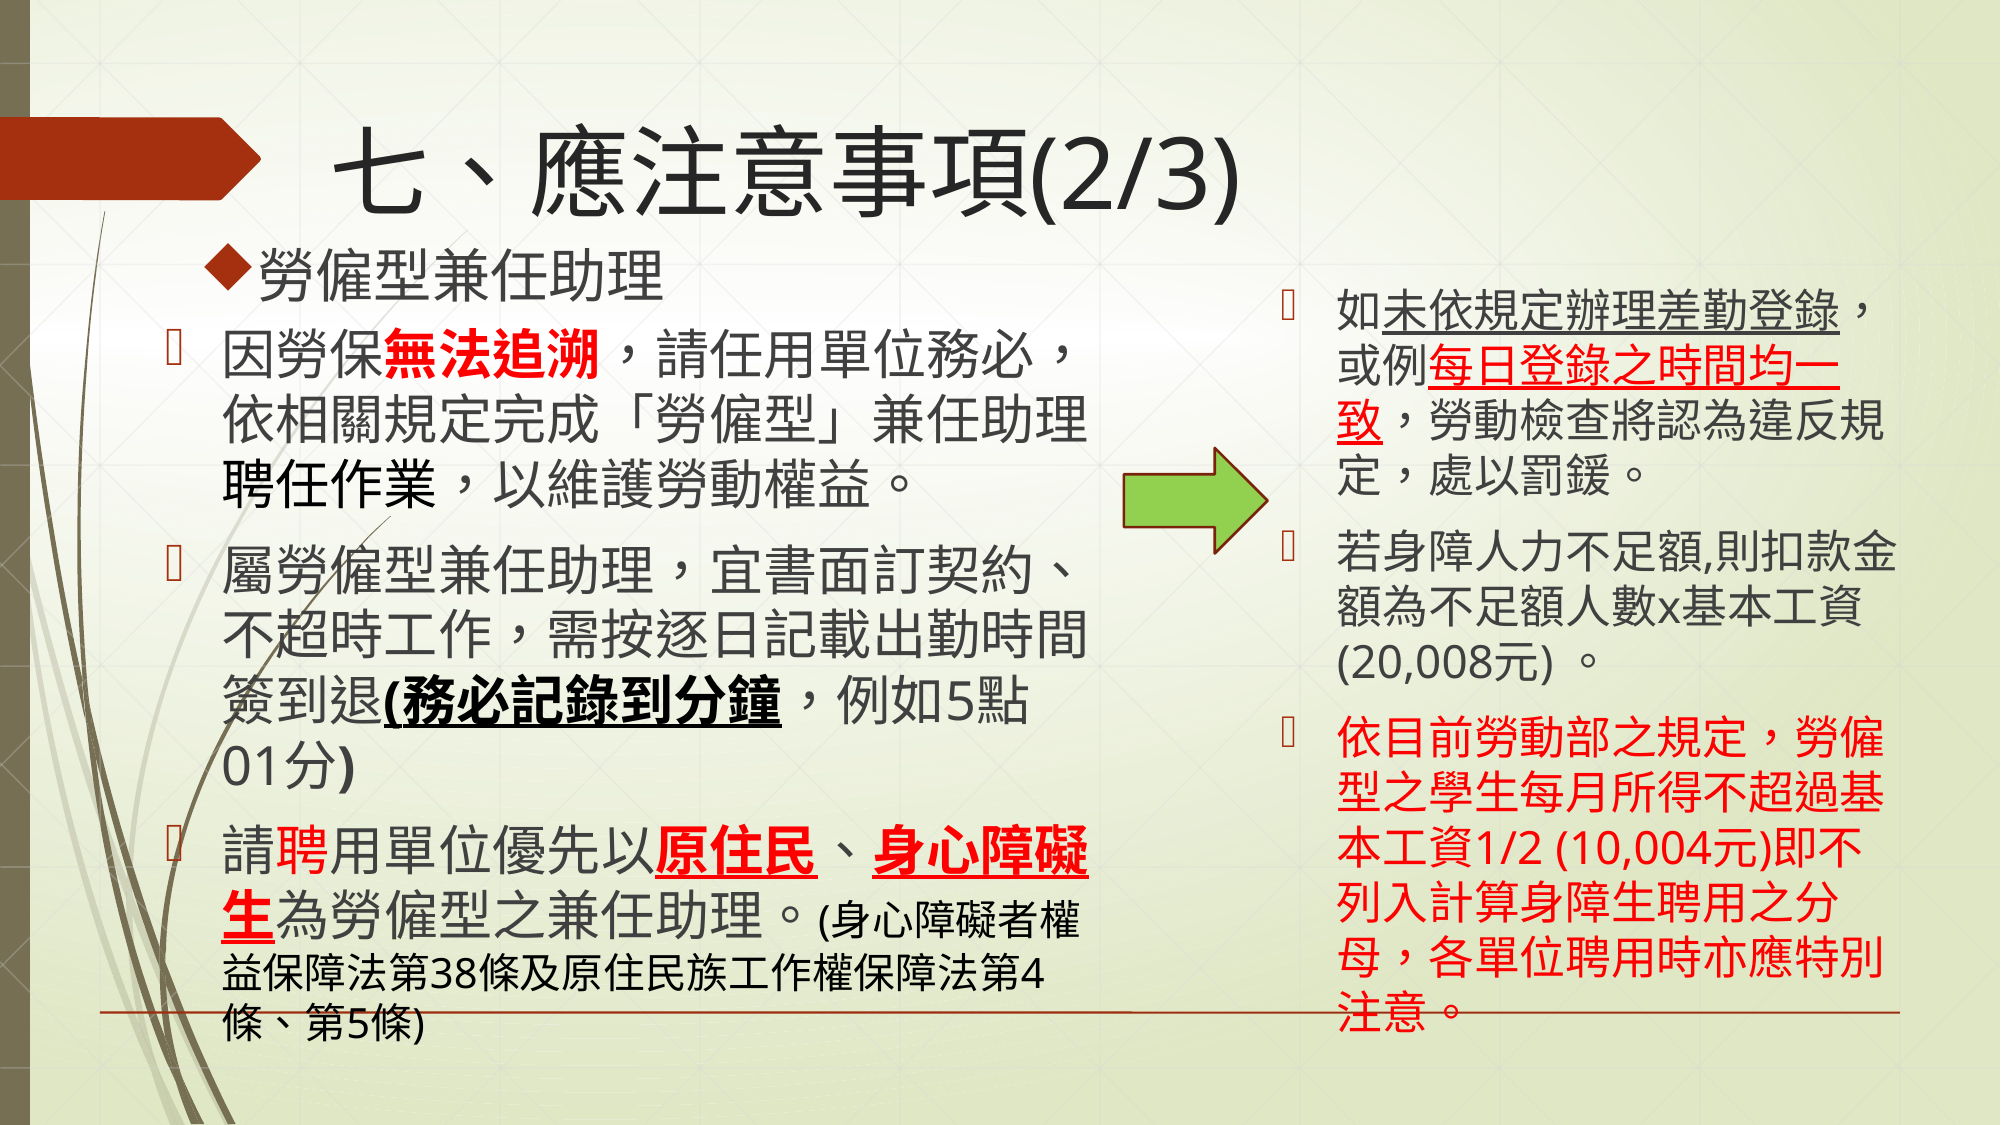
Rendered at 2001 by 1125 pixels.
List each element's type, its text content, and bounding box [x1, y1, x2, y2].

title 七、應注意事項(2/3) [314, 102, 1888, 250]
list 勞僱型兼任助理 [184, 222, 840, 312]
text_box [1123, 447, 1268, 554]
list 如未依規定辦理差勤登錄，或例每日登錄之時間均一致，勞動檢查將認為違反規定，處以罰鍰。 若身障人力不足額,則扣款金額為不足額人數x基本工資(20,008元) 。 依目前勞動部之規定，勞僱型之學生每月所得不超過基本工資1/2 (10,004元)即不列入計算身障生聘用之分母，各單位聘用時亦應特別注意。 [1265, 274, 1915, 988]
list 因勞保無法追溯，請任用單位務必，依相關規定完成「勞僱型」兼任助理聘任作業，以維護勞動權益。 屬勞僱型兼任助理，宜書面訂契約、不超時工作，需按逐日記載出勤時間簽到退(務必記錄到分鐘，例如5點01分) 請聘用單位優先以原住民、身心障礙生為勞僱型之兼任助理。(身心障礙者權益保障法第38條及原住民族工作權保障法第4條、第5條) [150, 312, 1105, 1095]
